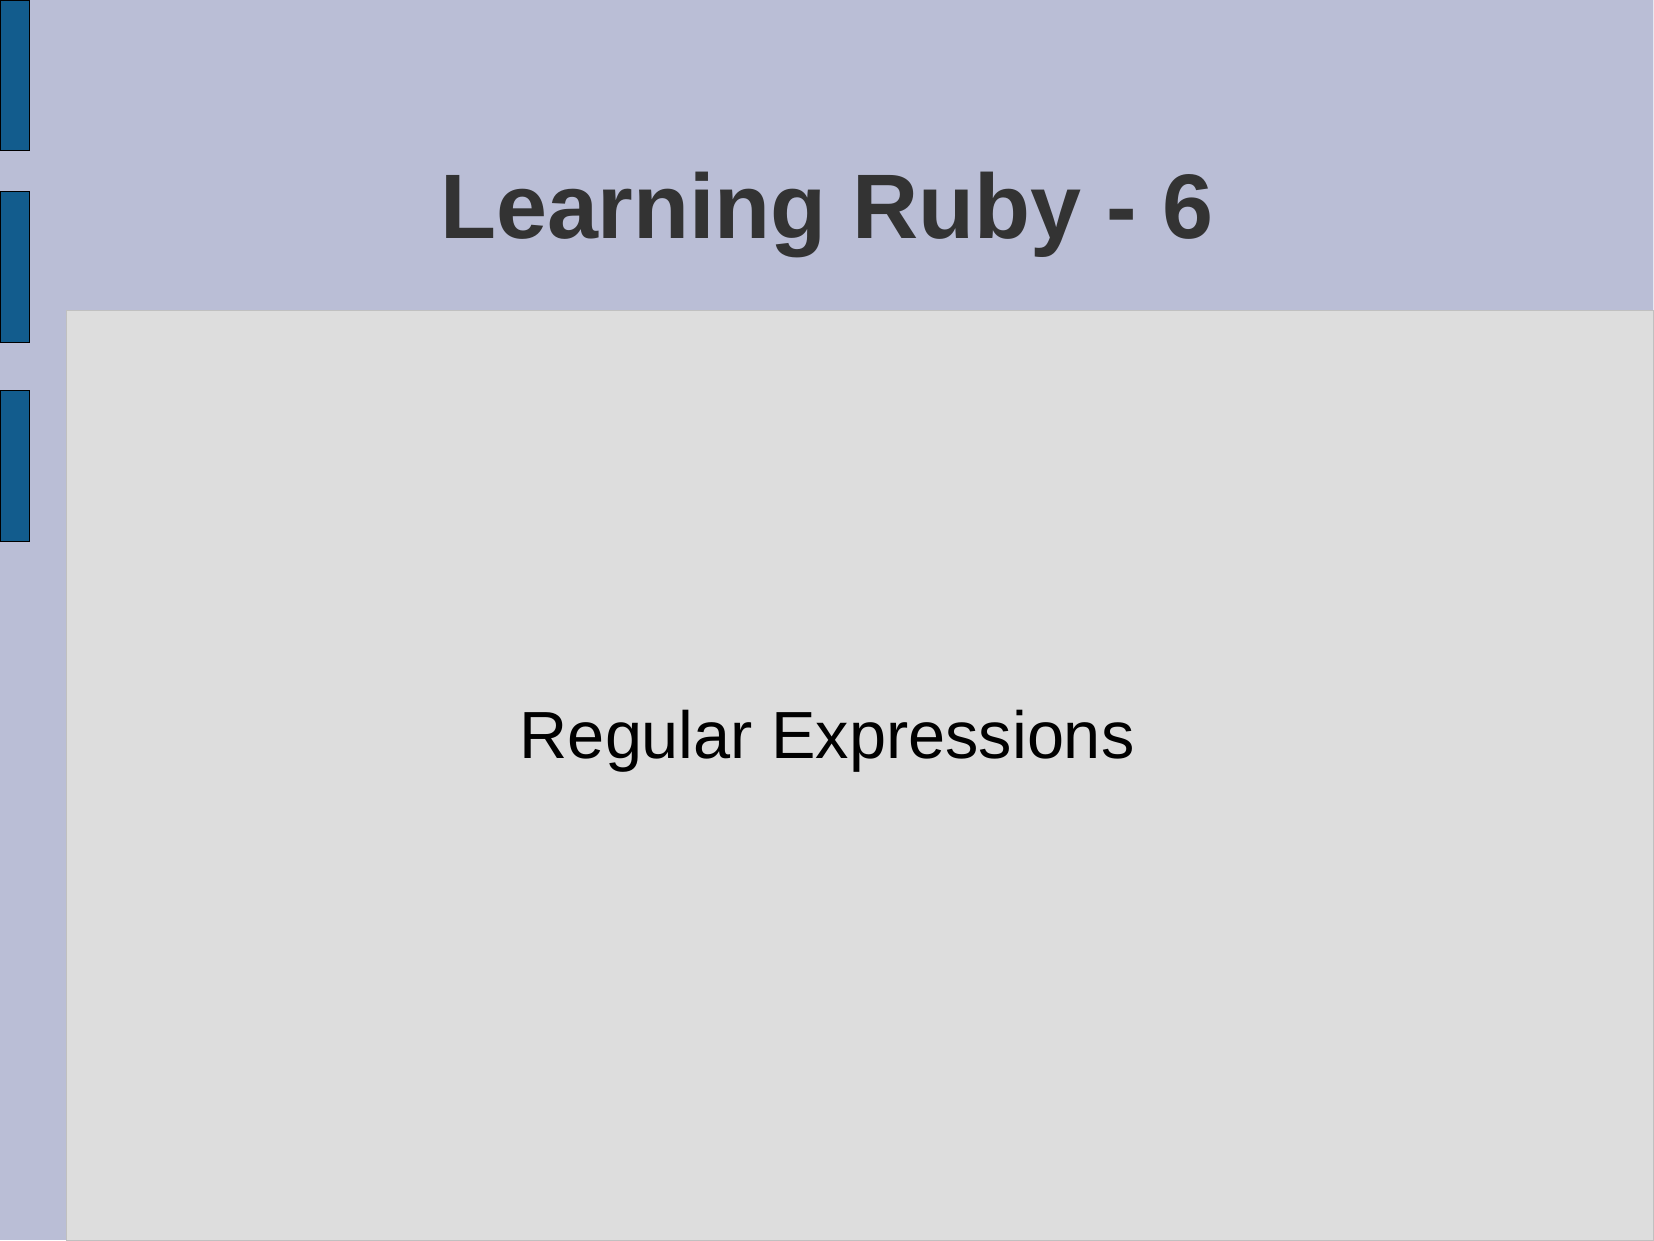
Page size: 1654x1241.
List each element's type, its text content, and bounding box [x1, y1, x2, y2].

title Learning Ruby - 6 [121, 102, 1534, 311]
subtitle Regular Expressions [121, 344, 1534, 1127]
